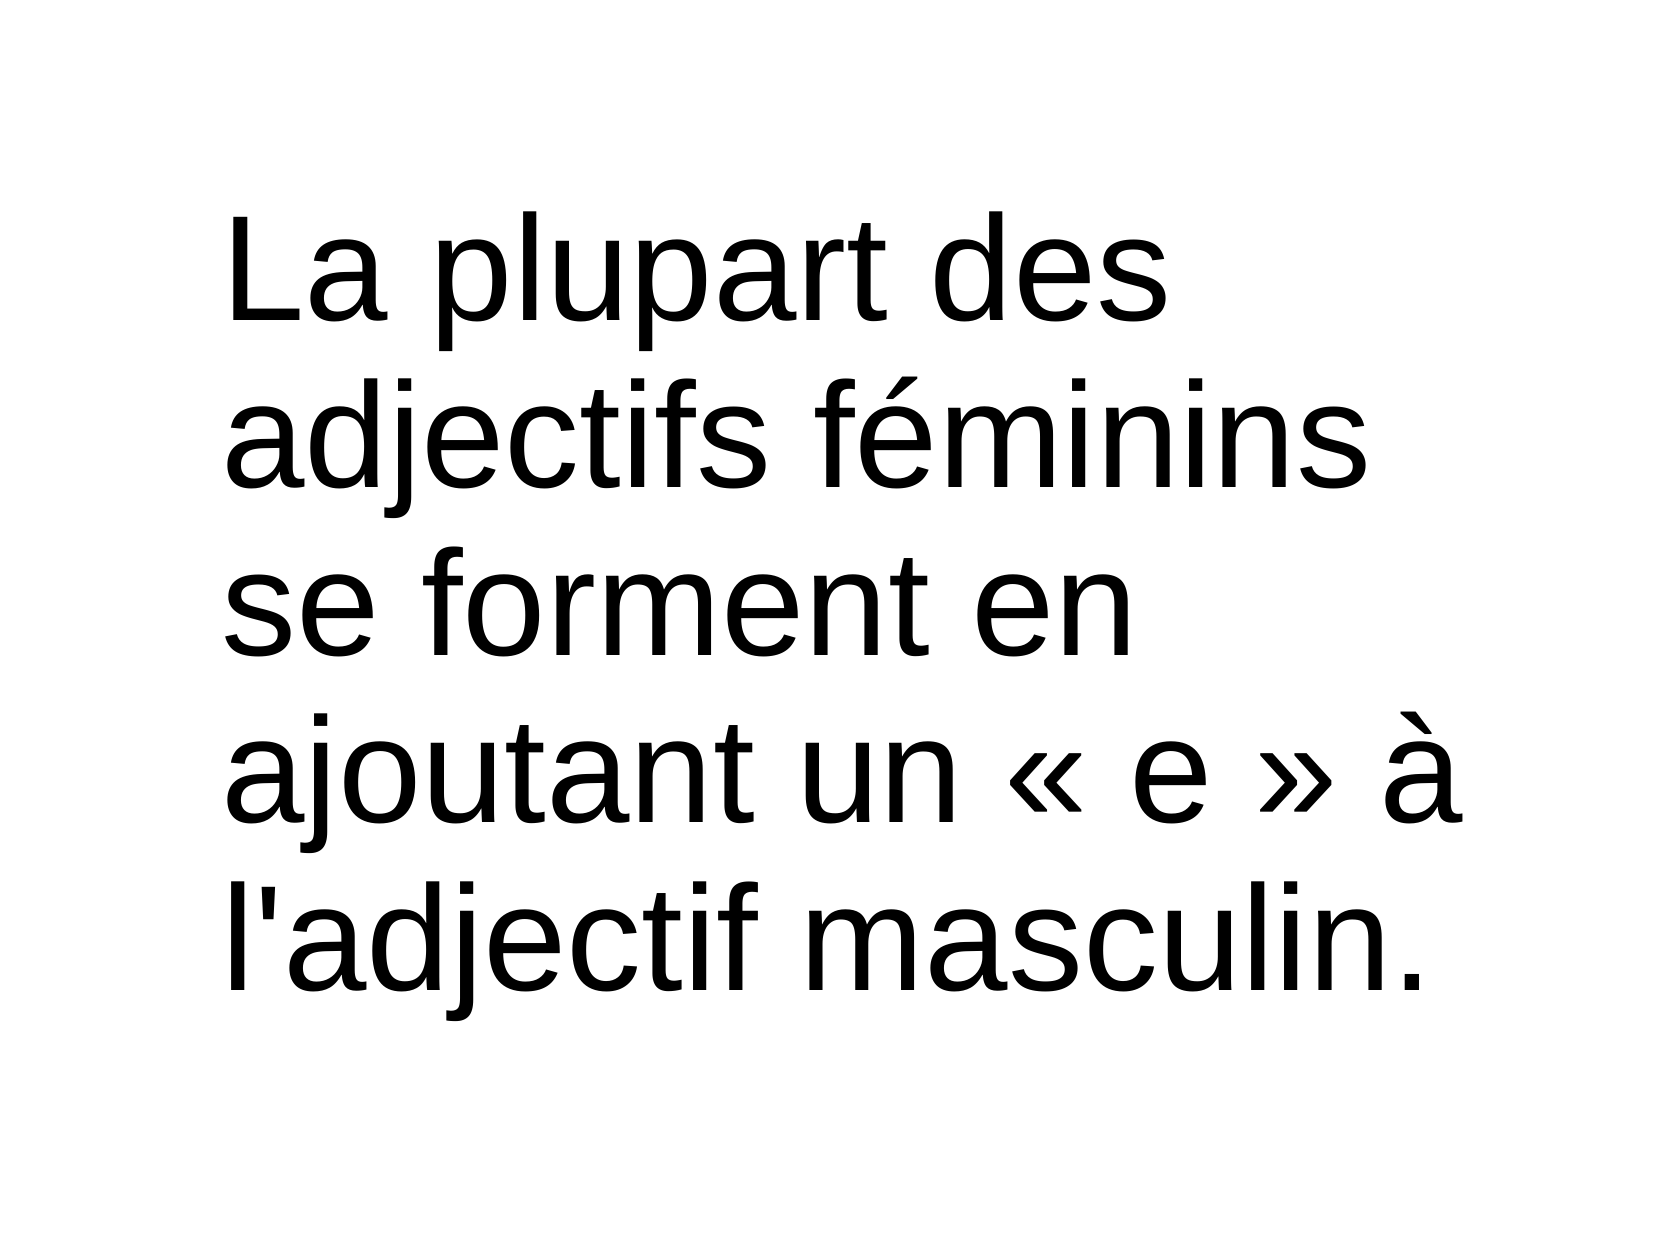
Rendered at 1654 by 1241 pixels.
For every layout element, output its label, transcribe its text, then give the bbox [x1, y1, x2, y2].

text_box La plupart des adjectifs féminins se forment en ajoutant un « e » à l'adjectif masculin. [206, 177, 1565, 1093]
